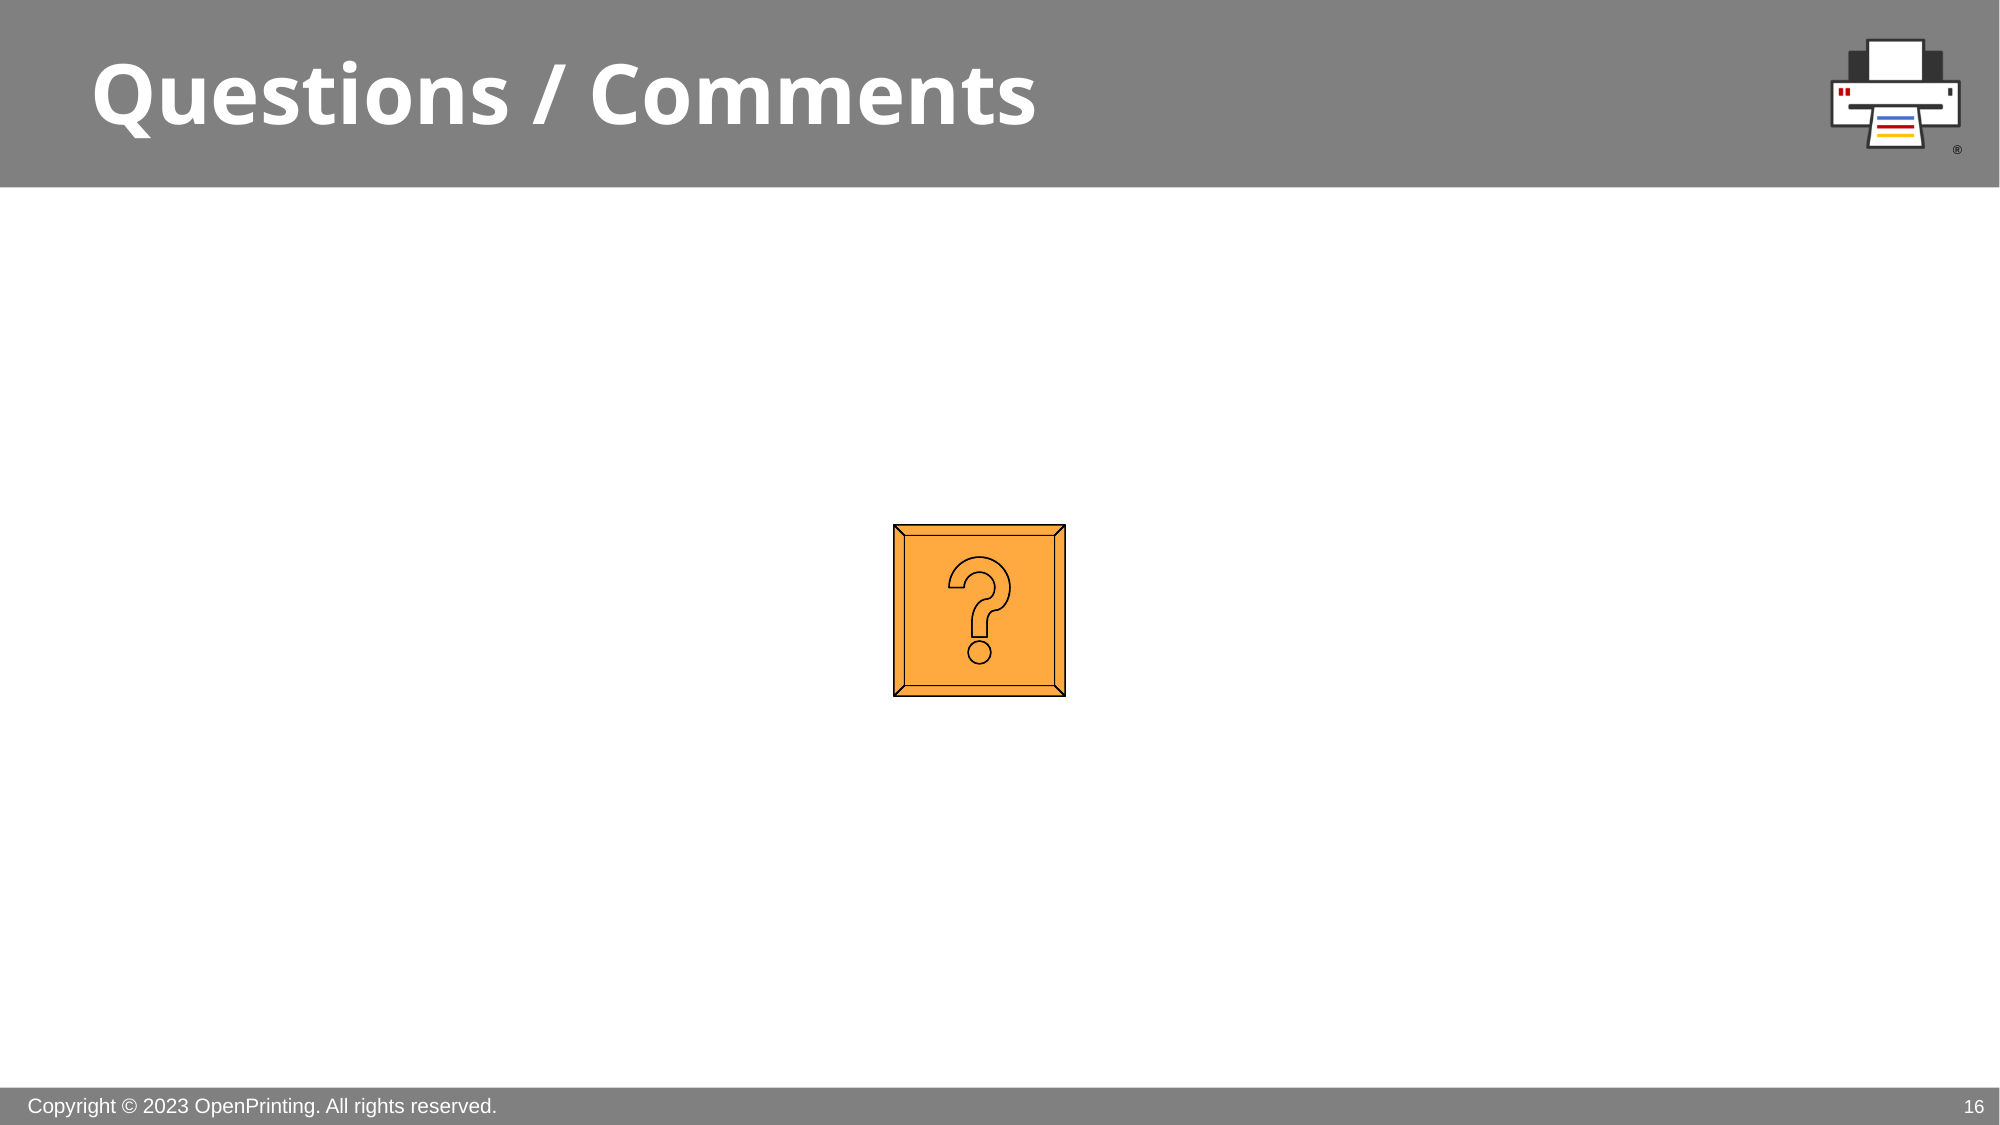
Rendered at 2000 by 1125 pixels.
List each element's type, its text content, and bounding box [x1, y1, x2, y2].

title Questions / Comments [75, 7, 1317, 175]
text_box [893, 524, 1066, 697]
picture [1825, 33, 1966, 154]
